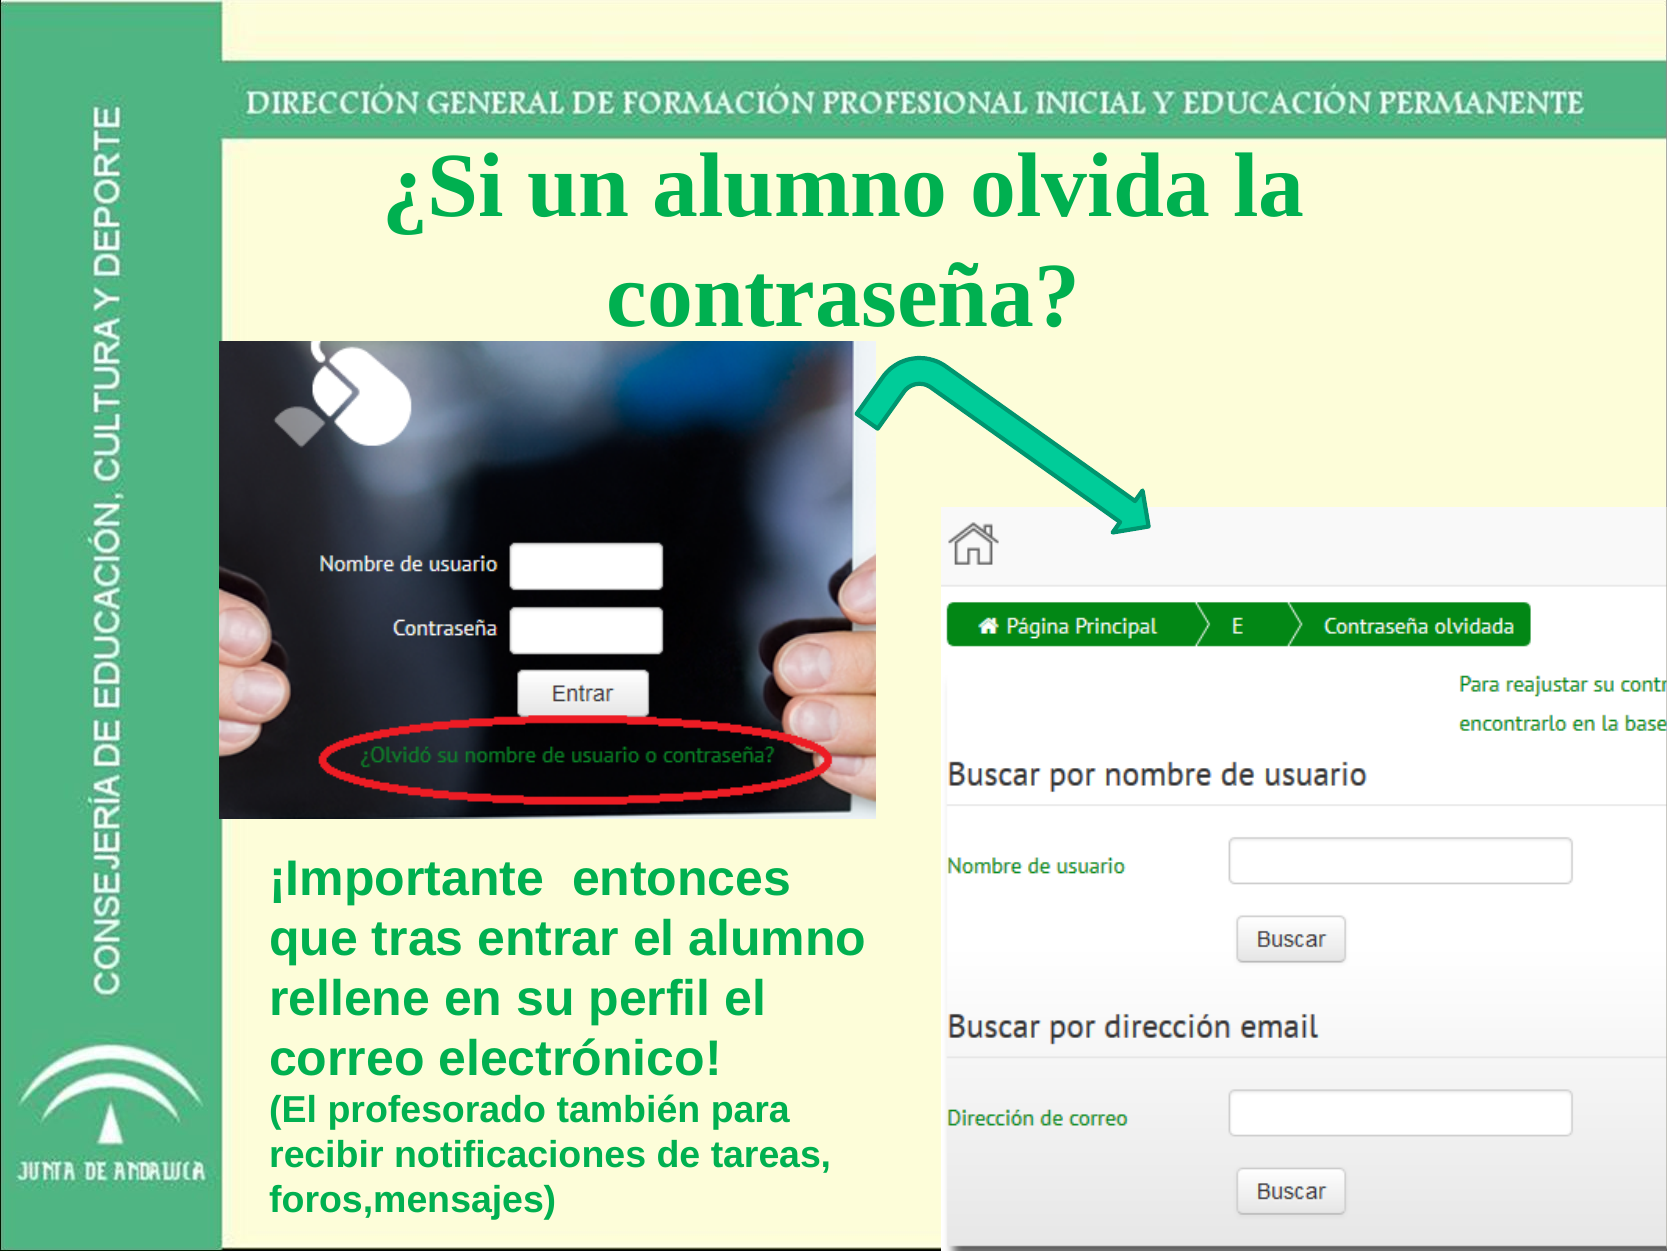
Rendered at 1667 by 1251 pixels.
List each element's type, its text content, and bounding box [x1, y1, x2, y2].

picture [0, 0, 1667, 1251]
title ¿Si un alumno olvida la contraseña? [136, 117, 1553, 353]
text_box ¡Importante entonces que tras entrar el alumno rellene en su perfil el correo electrónico! (El profesorado también para recibir notificaciones de tareas, foros,mensajes) [254, 837, 893, 1229]
